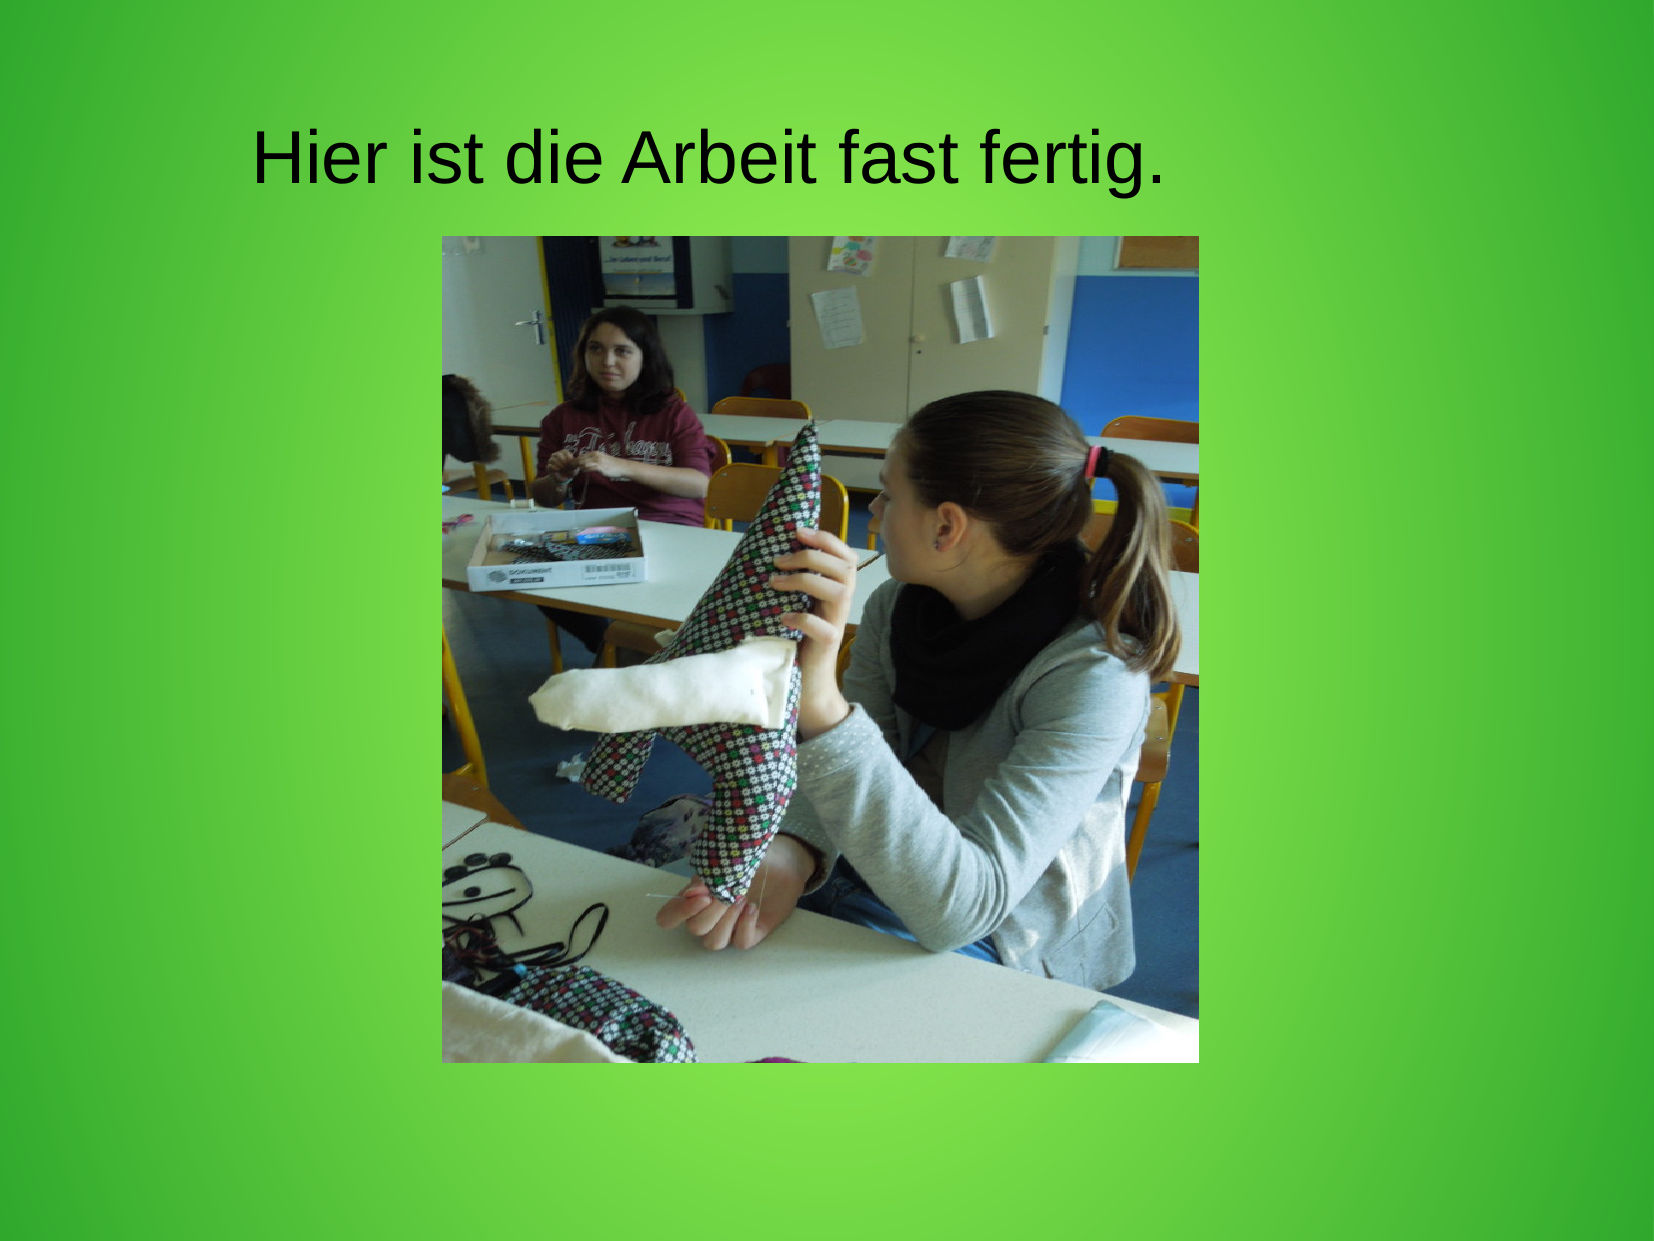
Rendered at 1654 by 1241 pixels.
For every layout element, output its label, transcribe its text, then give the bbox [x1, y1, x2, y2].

text_box Hier ist die Arbeit fast fertig. [236, 107, 1418, 207]
picture [442, 236, 1199, 1063]
